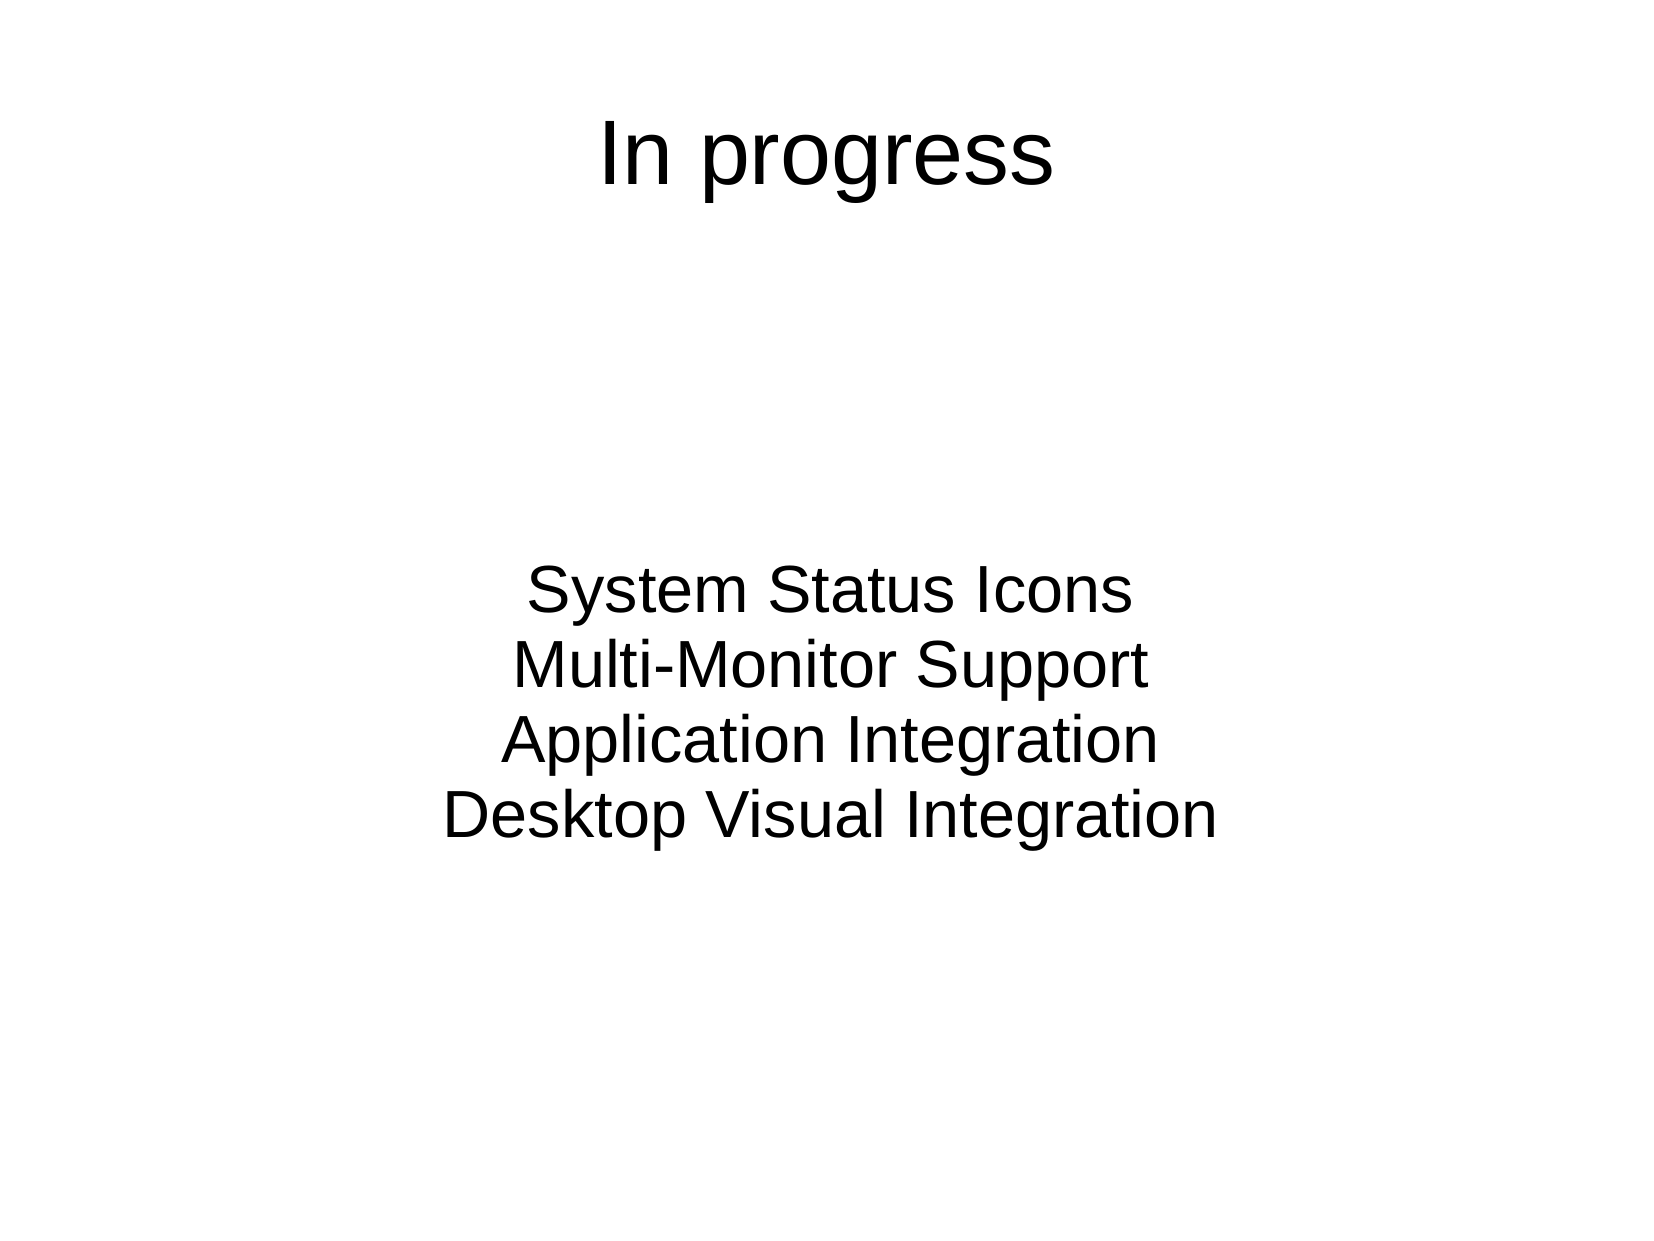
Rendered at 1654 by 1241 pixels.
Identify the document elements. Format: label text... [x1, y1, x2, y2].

subtitle System Status Icons Multi-Monitor Support Application Integration Desktop Visual Integration [86, 300, 1576, 1104]
title In progress [82, 56, 1571, 250]
